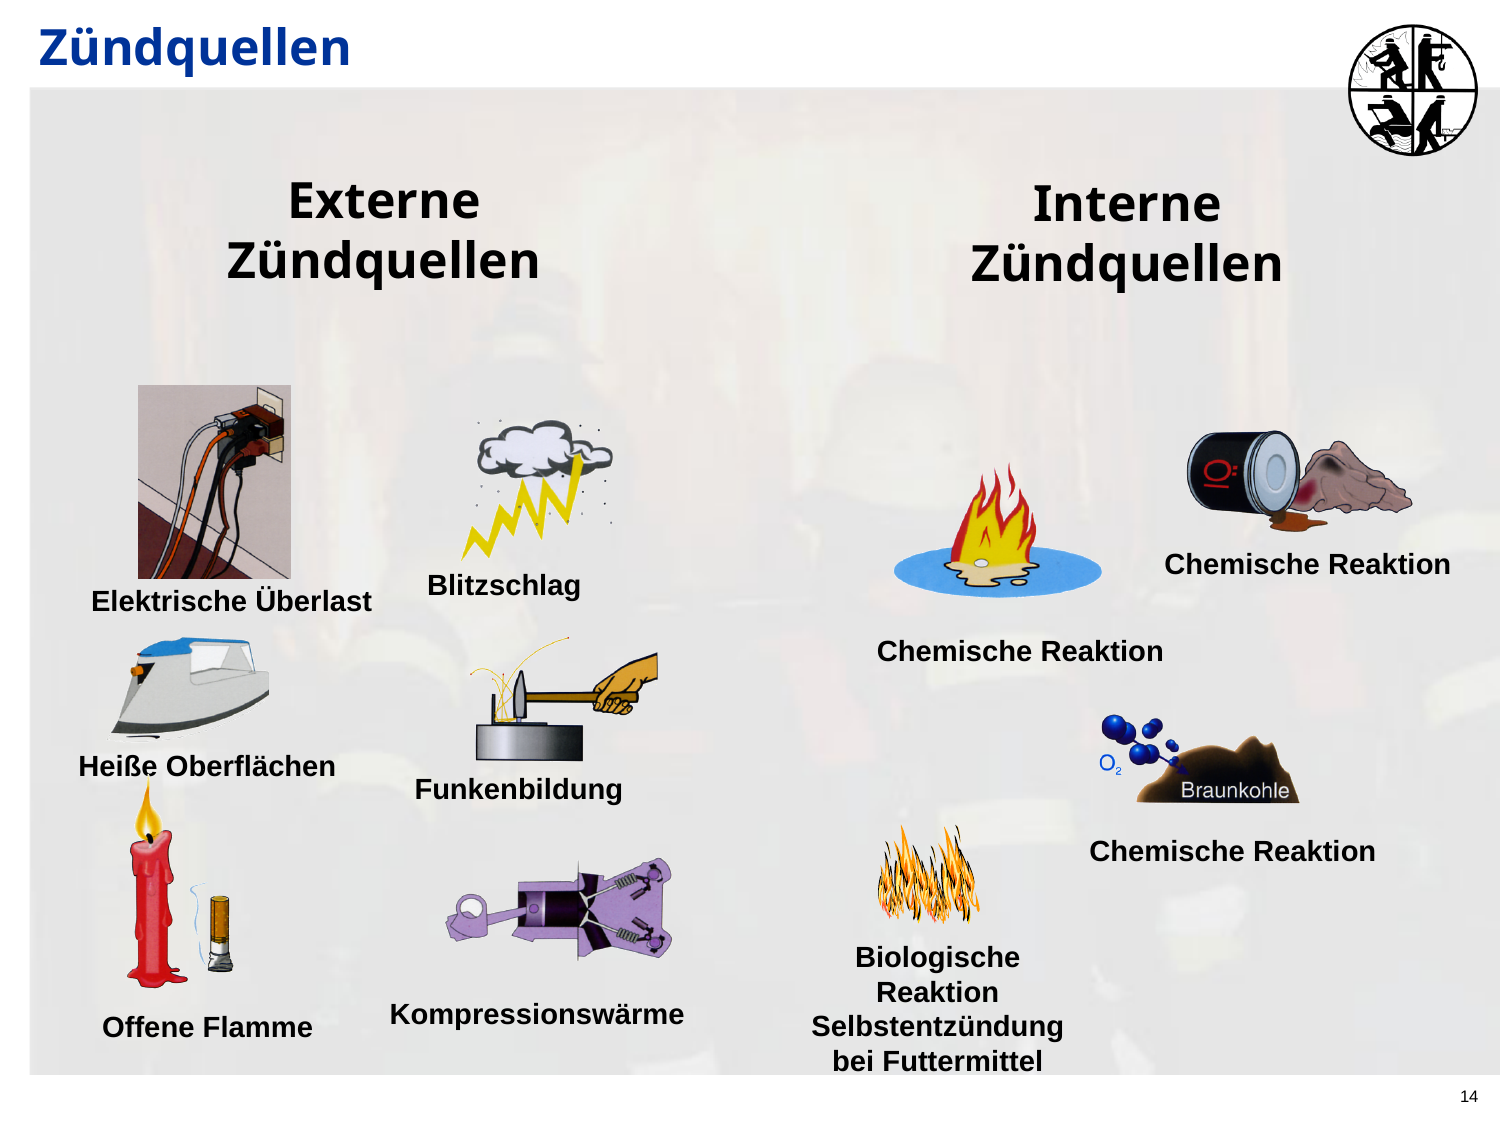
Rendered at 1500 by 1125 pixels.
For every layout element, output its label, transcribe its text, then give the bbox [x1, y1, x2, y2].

text_box Externe Zündquellen [159, 160, 610, 297]
text_box Kompressionswärme [374, 987, 700, 1039]
text_box [930, 845, 936, 864]
text_box [885, 840, 891, 859]
text_box Heiße Oberflächen [63, 739, 352, 790]
text_box Biologische Reaktion Selbstentzündung bei Futtermittel [774, 930, 1101, 1086]
text_box <Foliennummer> [1180, 1078, 1494, 1118]
text_box Offene Flamme [87, 1000, 329, 1052]
text_box Funkenbildung [399, 762, 639, 814]
text_box Chemische Reaktion [1149, 537, 1467, 588]
title Zündquellen [39, 15, 1222, 78]
text_box Chemische Reaktion [862, 624, 1180, 676]
text_box Interne Zündquellen [915, 163, 1341, 300]
text_box [878, 824, 980, 925]
text_box [955, 824, 961, 843]
picture [31, 20, 1500, 1075]
text_box Chemische Reaktion [1074, 824, 1392, 876]
text_box Elektrische Überlast [76, 574, 388, 625]
text_box Blitzschlag [412, 558, 597, 610]
